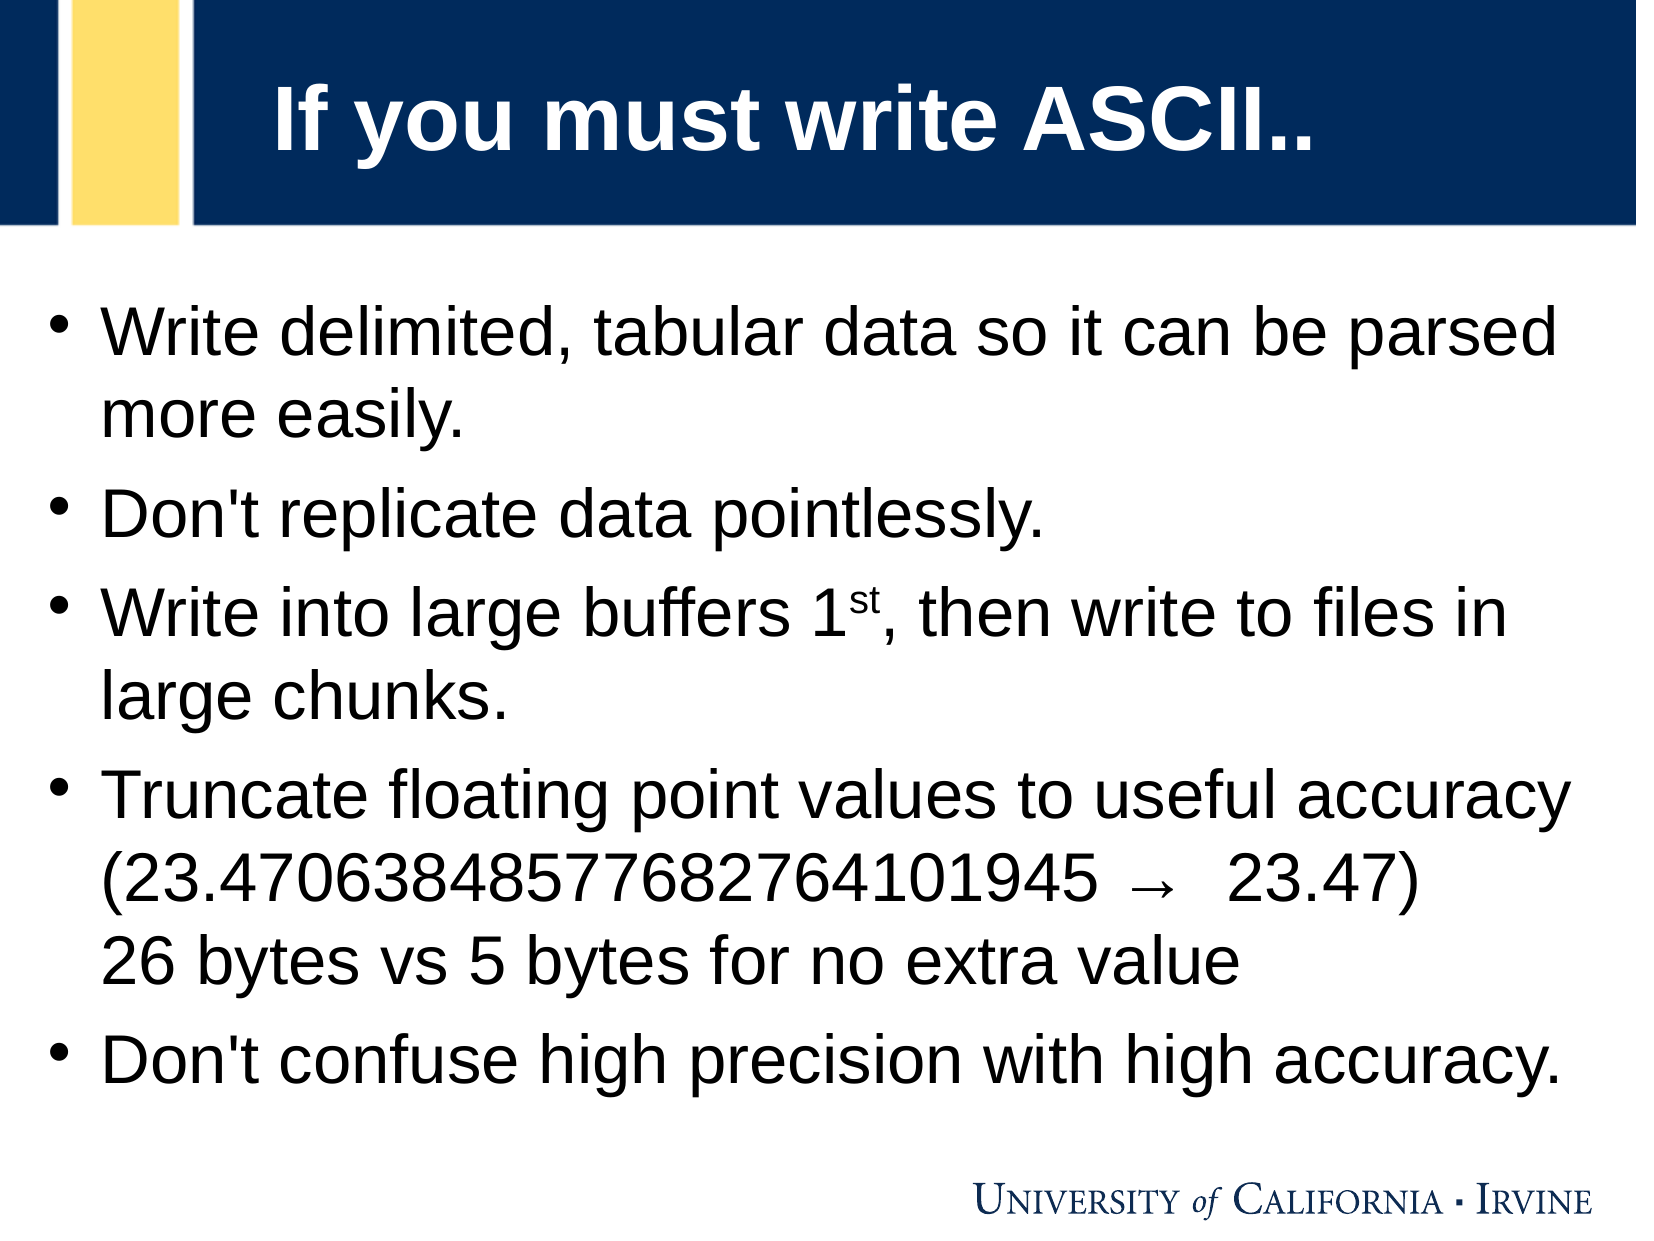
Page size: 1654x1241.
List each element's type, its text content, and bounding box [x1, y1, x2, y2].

text_box Write delimited, tabular data so it can be parsed more easily. Don't replicate data pointlessly. Write into large buffers 1st, then write to files in large chunks. Truncate floating point values to useful accuracy (23.47063848577682764101945 → 23.47) 26 bytes vs 5 bytes for no extra value Don't confuse high precision with high accuracy. [15, 278, 1591, 1141]
picture [0, 0, 1636, 1241]
title If you must write ASCII.. [257, 0, 1654, 228]
subtitle [39, 268, 1615, 1130]
